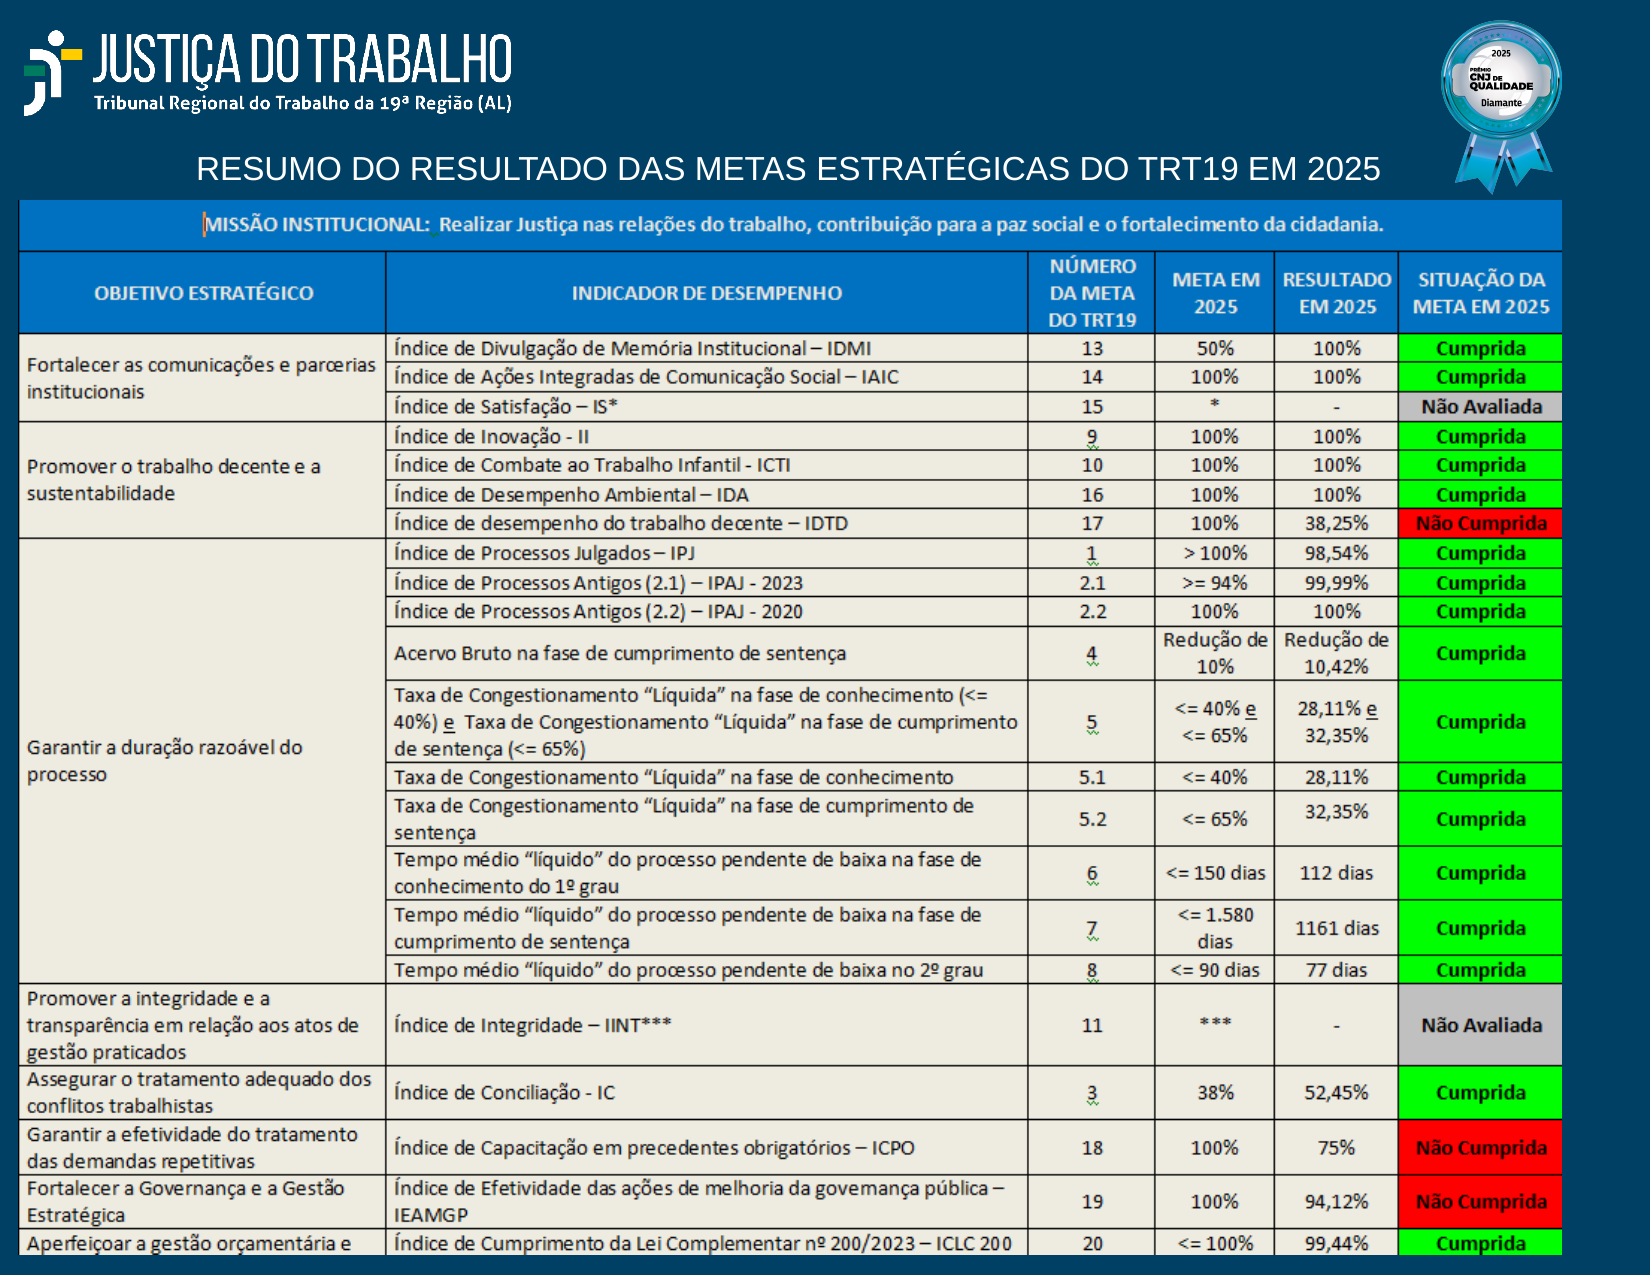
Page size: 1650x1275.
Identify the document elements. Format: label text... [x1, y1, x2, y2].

picture [1440, 19, 1563, 197]
picture [18, 200, 1562, 1255]
text_box RESUMO DO RESULTADO DAS METAS ESTRATÉGICAS DO TRT19 EM 2025 [132, 139, 1440, 195]
picture [24, 30, 511, 116]
